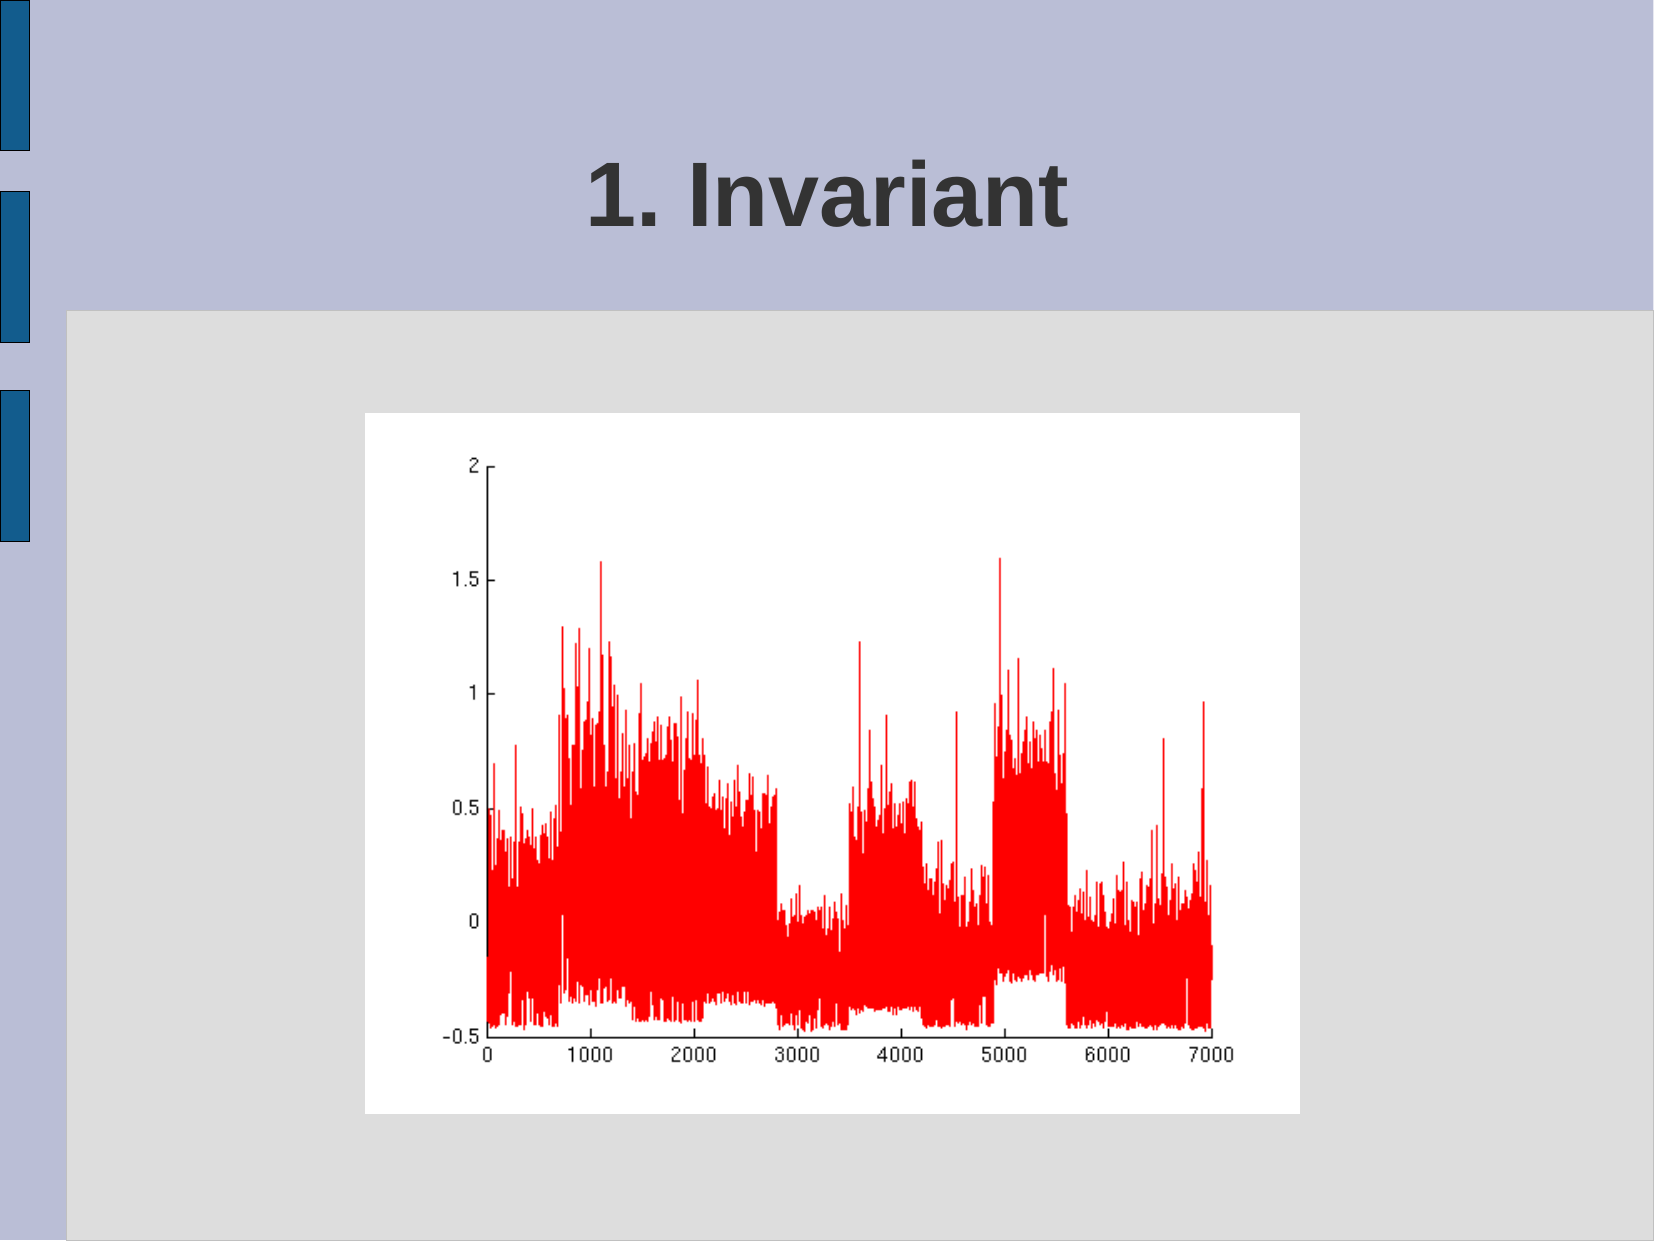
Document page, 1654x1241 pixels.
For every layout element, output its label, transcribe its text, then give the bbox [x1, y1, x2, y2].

picture [365, 413, 1300, 1114]
title 1. Invariant [121, 91, 1534, 299]
